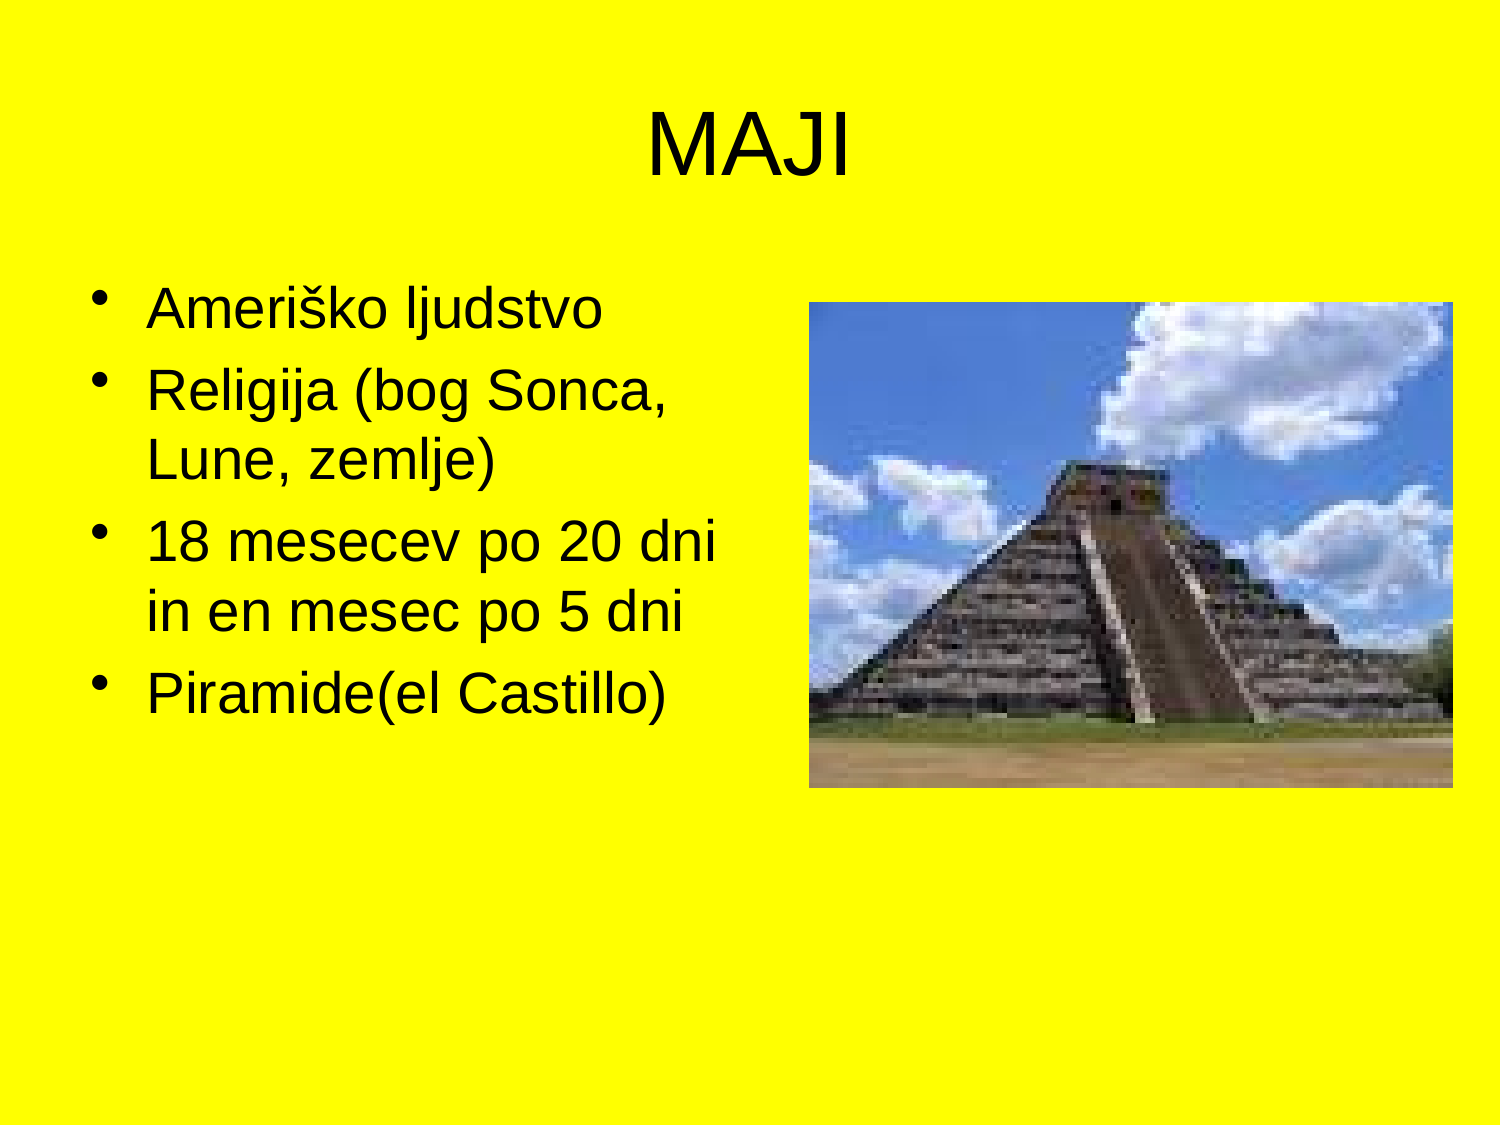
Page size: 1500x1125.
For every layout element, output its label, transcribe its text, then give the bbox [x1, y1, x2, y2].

title MAJI [75, 45, 1425, 233]
list Ameriško ljudstvo Religija (bog Sonca, Lune, zemlje) 18 mesecev po 20 dni in en mesec po 5 dni Piramide(el Castillo) [75, 262, 738, 1005]
picture [809, 302, 1453, 788]
